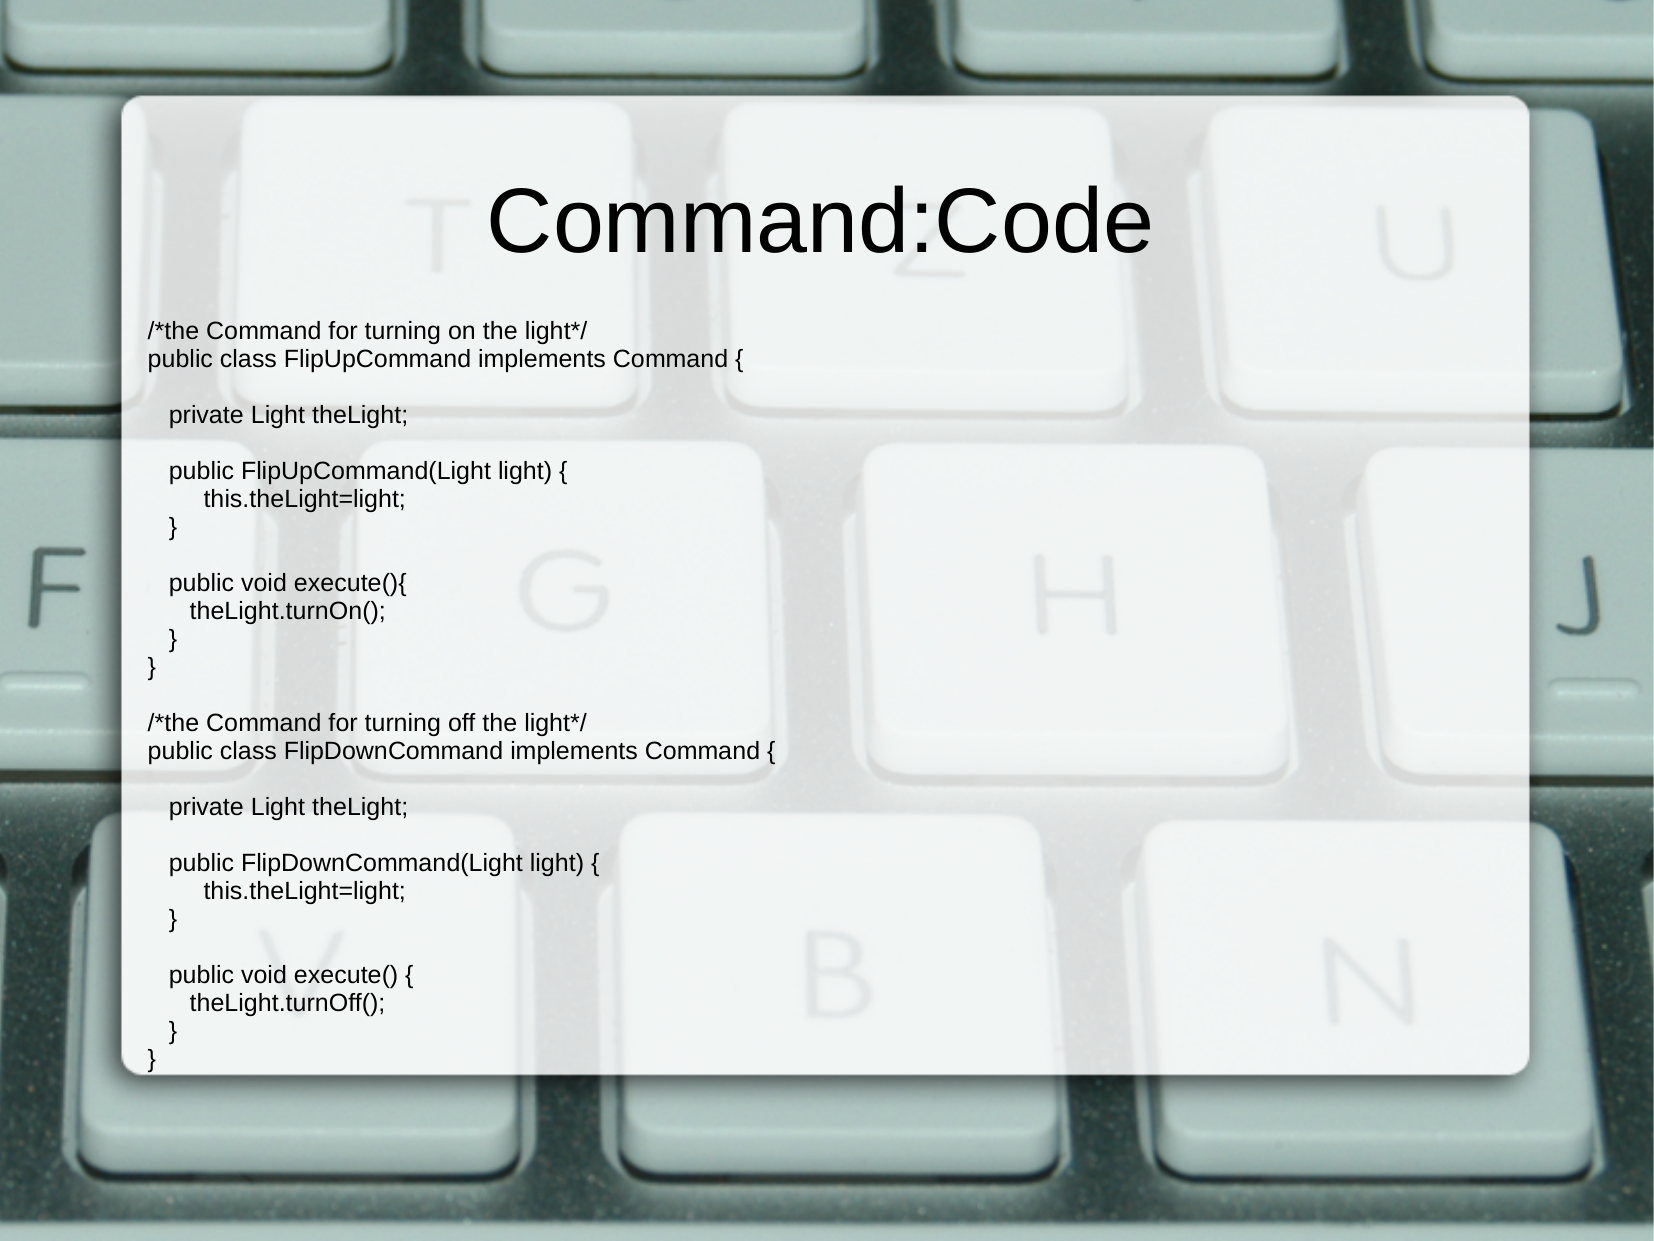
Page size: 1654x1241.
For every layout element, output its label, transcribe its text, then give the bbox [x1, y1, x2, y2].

picture [0, 0, 1654, 1241]
subtitle /*the Command for turning on the light*/ public class FlipUpCommand implements Command { private Light theLight; public FlipUpCommand(Light light) { this.theLight=light; } public void execute(){ theLight.turnOn(); } } /*the Command for turning off the light*/ public class FlipDownCommand implements Command { private Light theLight; public FlipDownCommand(Light light) { this.theLight=light; } public void execute() { theLight.turnOff(); } } [147, 316, 1506, 1101]
title Command:Code [135, 125, 1506, 318]
